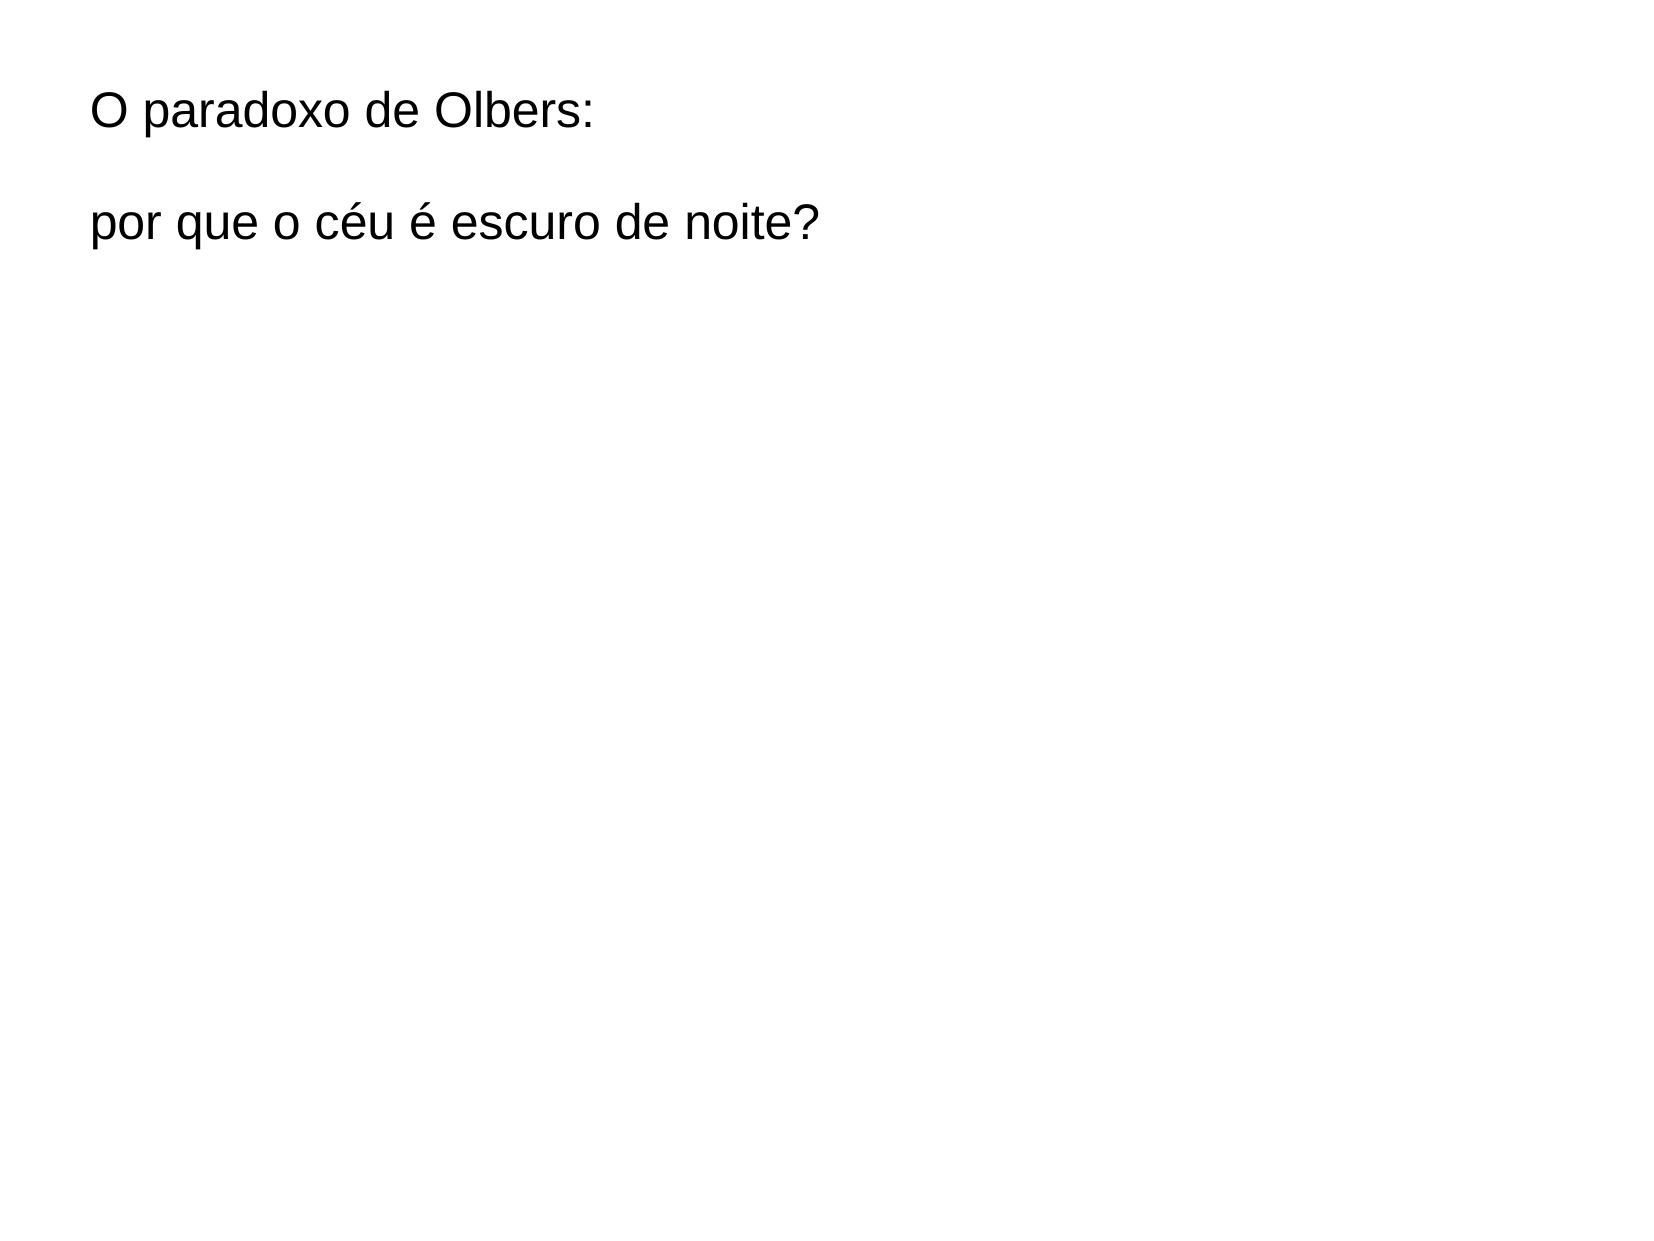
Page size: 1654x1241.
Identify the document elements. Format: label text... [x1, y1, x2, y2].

text_box O paradoxo de Olbers: por que o céu é escuro de noite? [75, 75, 1426, 369]
